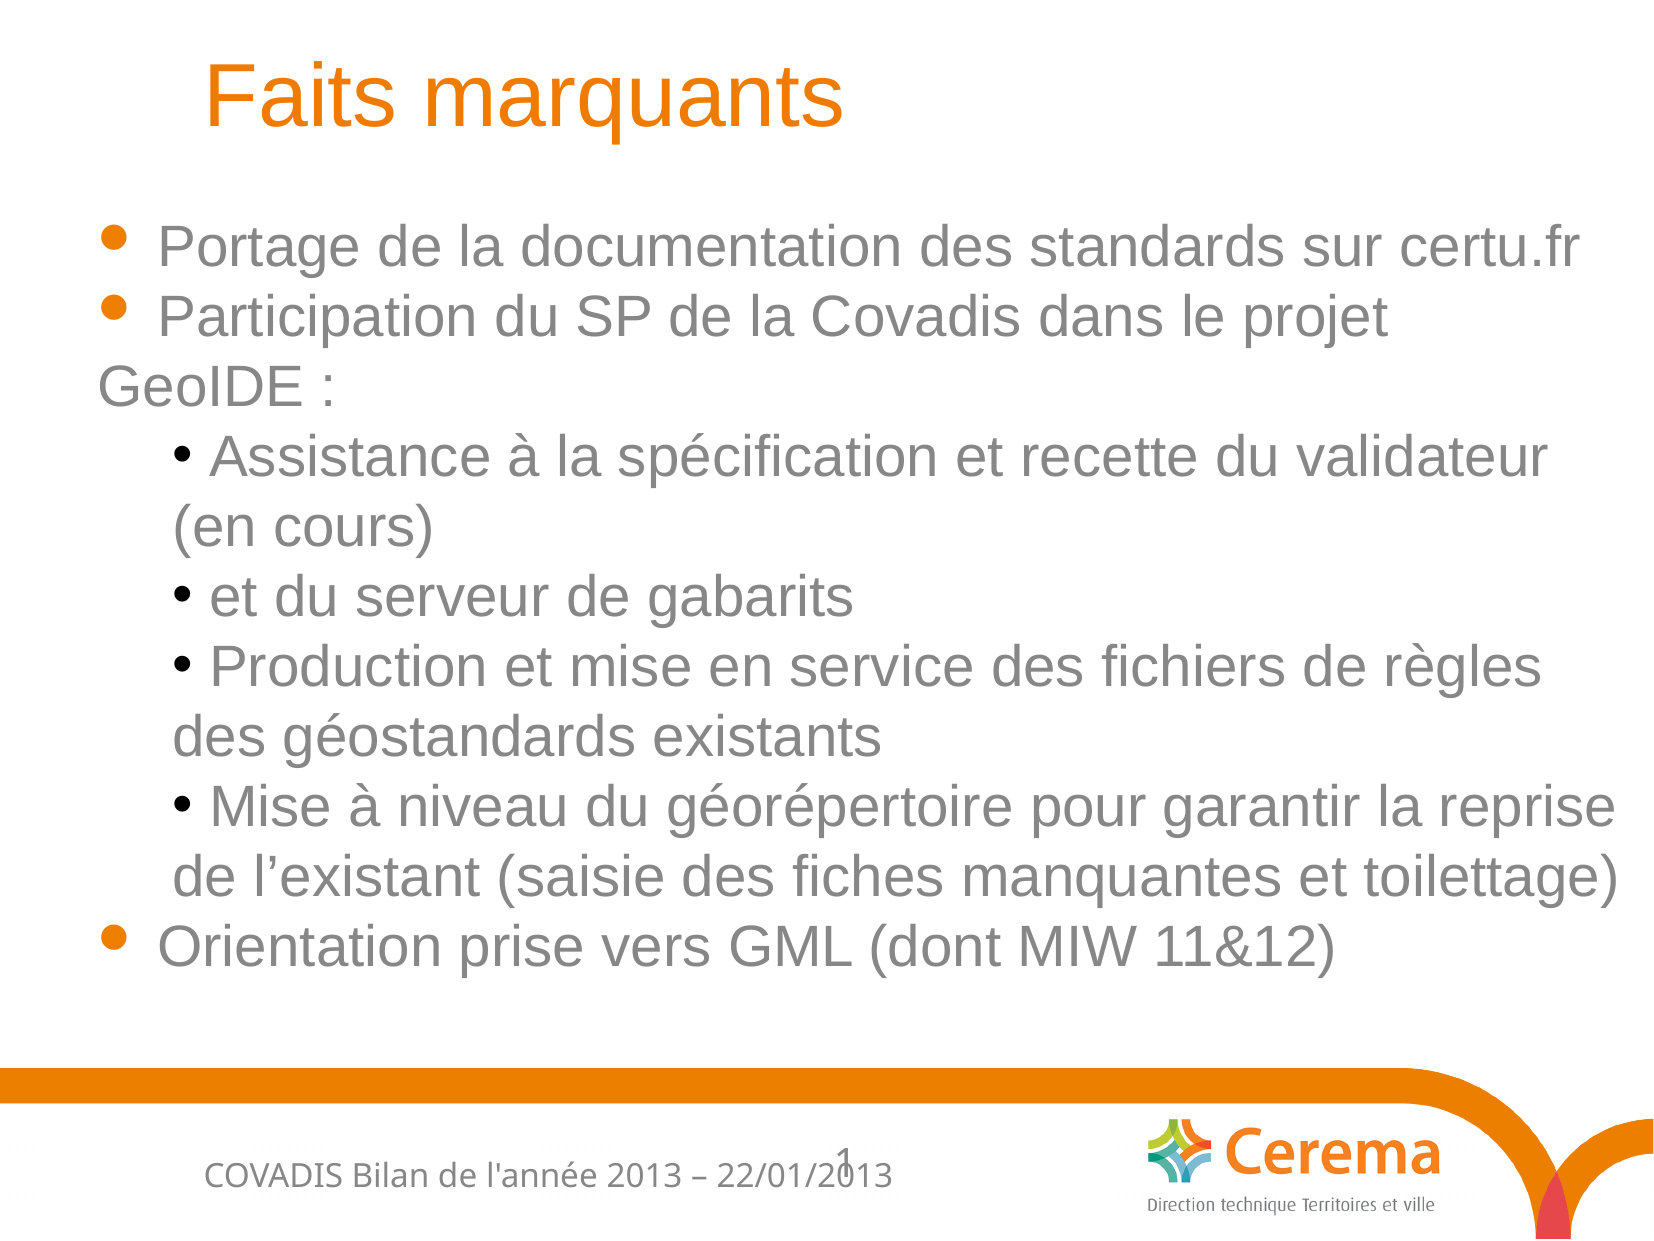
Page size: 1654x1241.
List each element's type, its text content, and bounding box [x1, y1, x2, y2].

picture [0, 1068, 1654, 1239]
text_box COVADIS Bilan de l'année 2013 – 22/01/2013 [188, 1146, 784, 1203]
text_box Faits marquants [188, 49, 1465, 152]
text_box Portage de la documentation des standards sur certu.fr Participation du SP de la Covadis dans le projet GeoIDE : Assistance à la spécification et recette du validateur (en cours) et du serveur de gabarits Production et mise en service des fichiers de règles des géostandards existants Mise à niveau du géorépertoire pour garantir la reprise de l’existant (saisie des fiches manquantes et toilettage) Orientation prise vers GML (dont MIW 11&12) [82, 200, 1642, 986]
text_box COVADIS Bilan de l'année 2013 – 22/01/2013 [871, 1146, 1087, 1203]
text_box 1 [784, 1127, 871, 1205]
